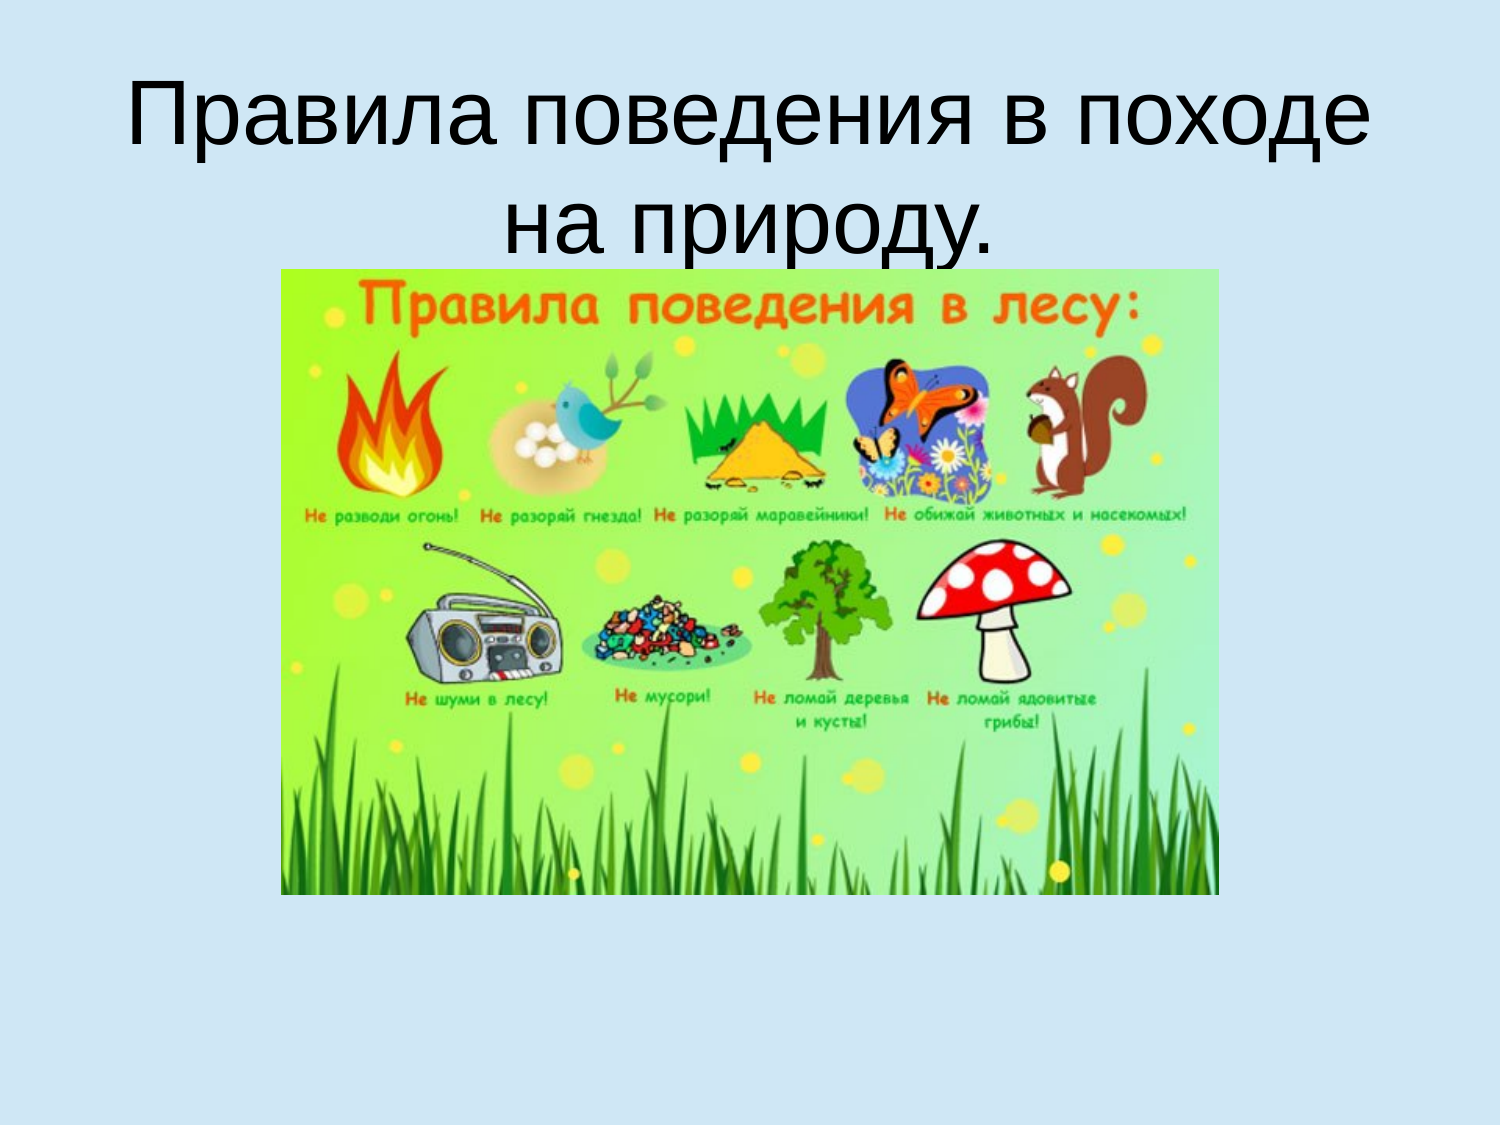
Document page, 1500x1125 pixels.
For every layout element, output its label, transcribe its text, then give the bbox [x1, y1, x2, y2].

title Правила поведения в походе на природу. [75, 45, 1425, 233]
picture [281, 269, 1219, 895]
